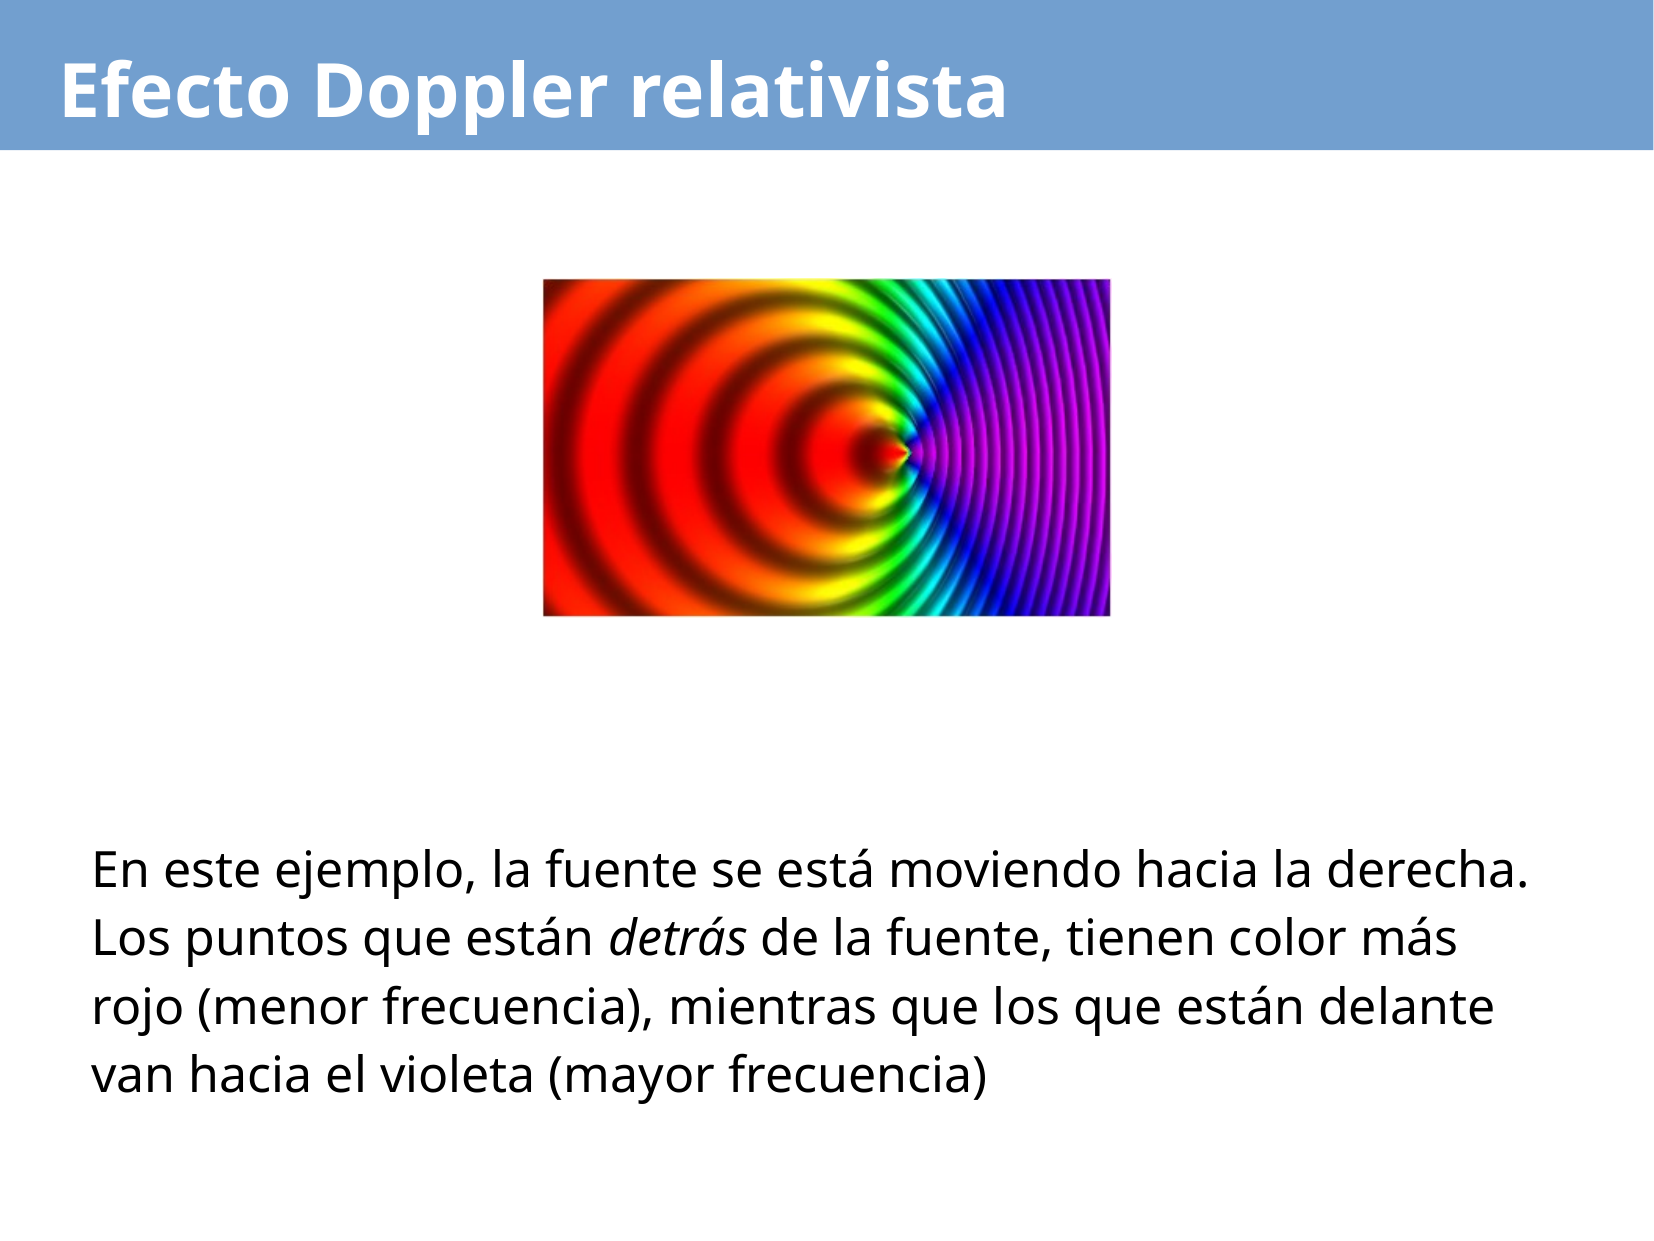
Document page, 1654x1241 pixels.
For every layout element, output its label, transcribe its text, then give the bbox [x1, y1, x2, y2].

text_box Efecto Doppler relativista [44, 30, 924, 135]
picture [542, 278, 1112, 618]
text_box [0, 0, 1654, 151]
text_box En este ejemplo, la fuente se está moviendo hacia la derecha. Los puntos que están detrás de la fuente, tienen color más rojo (menor frecuencia), mientras que los que están delante van hacia el violeta (mayor frecuencia) [76, 826, 1577, 1082]
